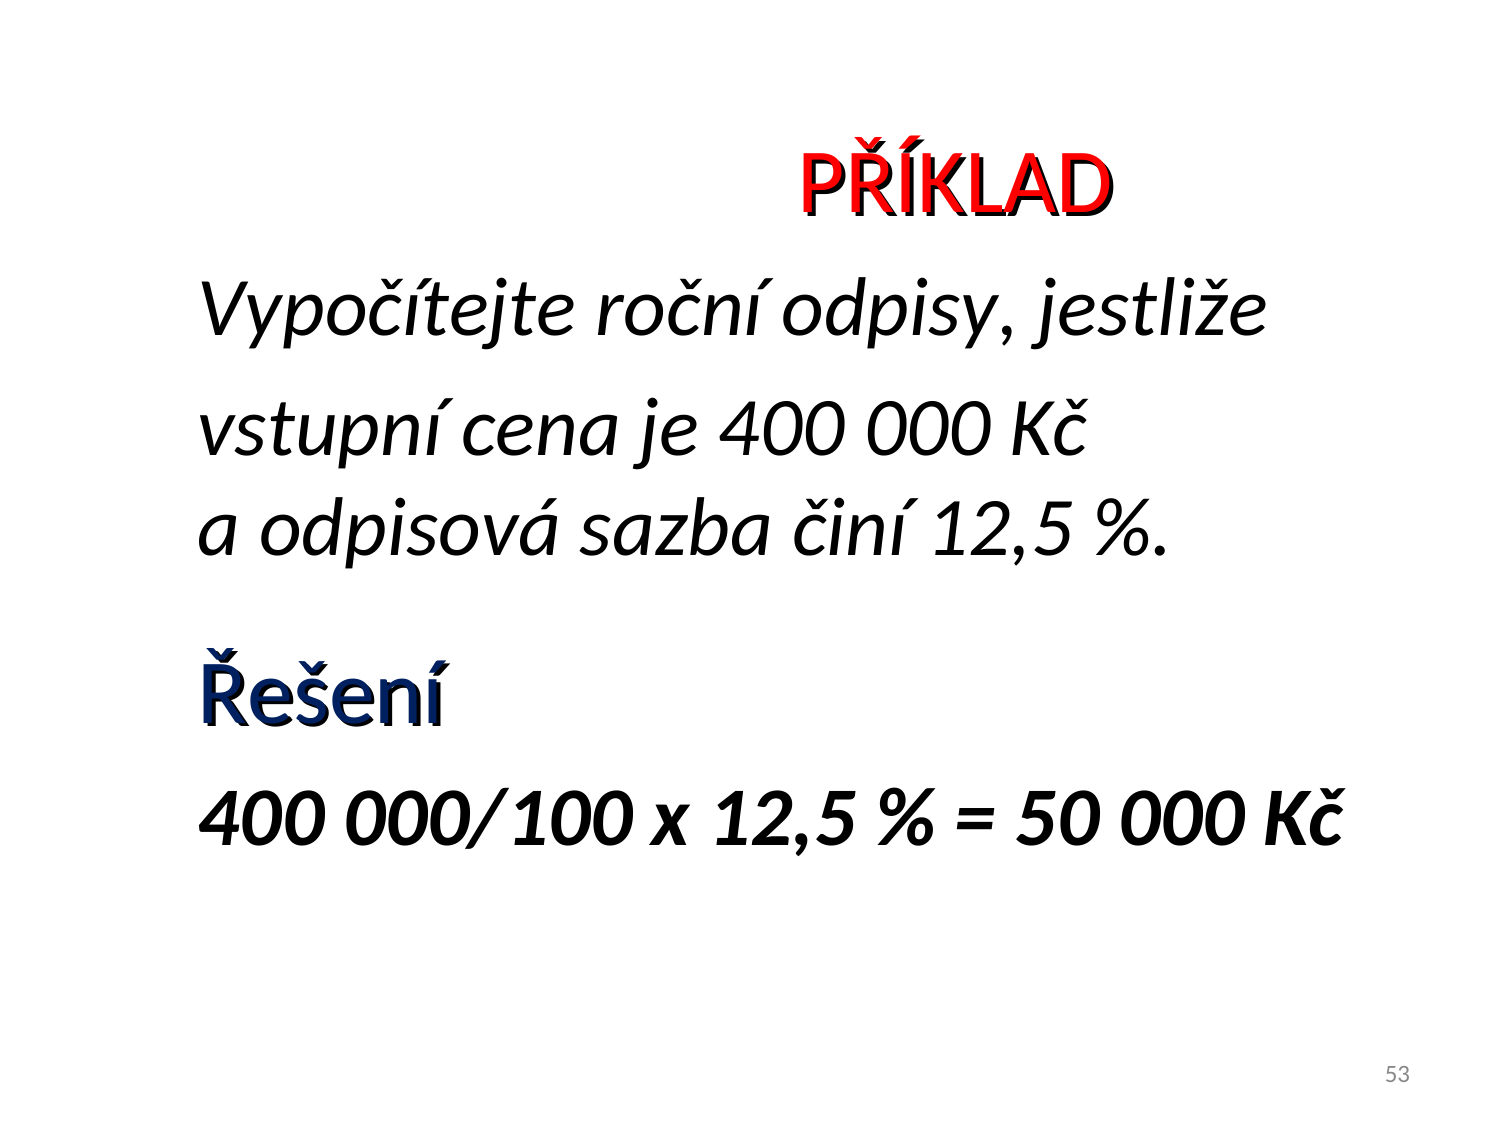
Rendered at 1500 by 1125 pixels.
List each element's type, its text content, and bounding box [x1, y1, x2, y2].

list PŘÍKLAD Vypočítejte roční odpisy, jestliže vstupní cena je 400 000 Kč a odpisová sazba činí 12,5 %. Řešení 400 000/100 x 12,5 % = 50 000 Kč [183, 113, 1388, 941]
text_box <číslo> [1074, 1042, 1426, 1103]
